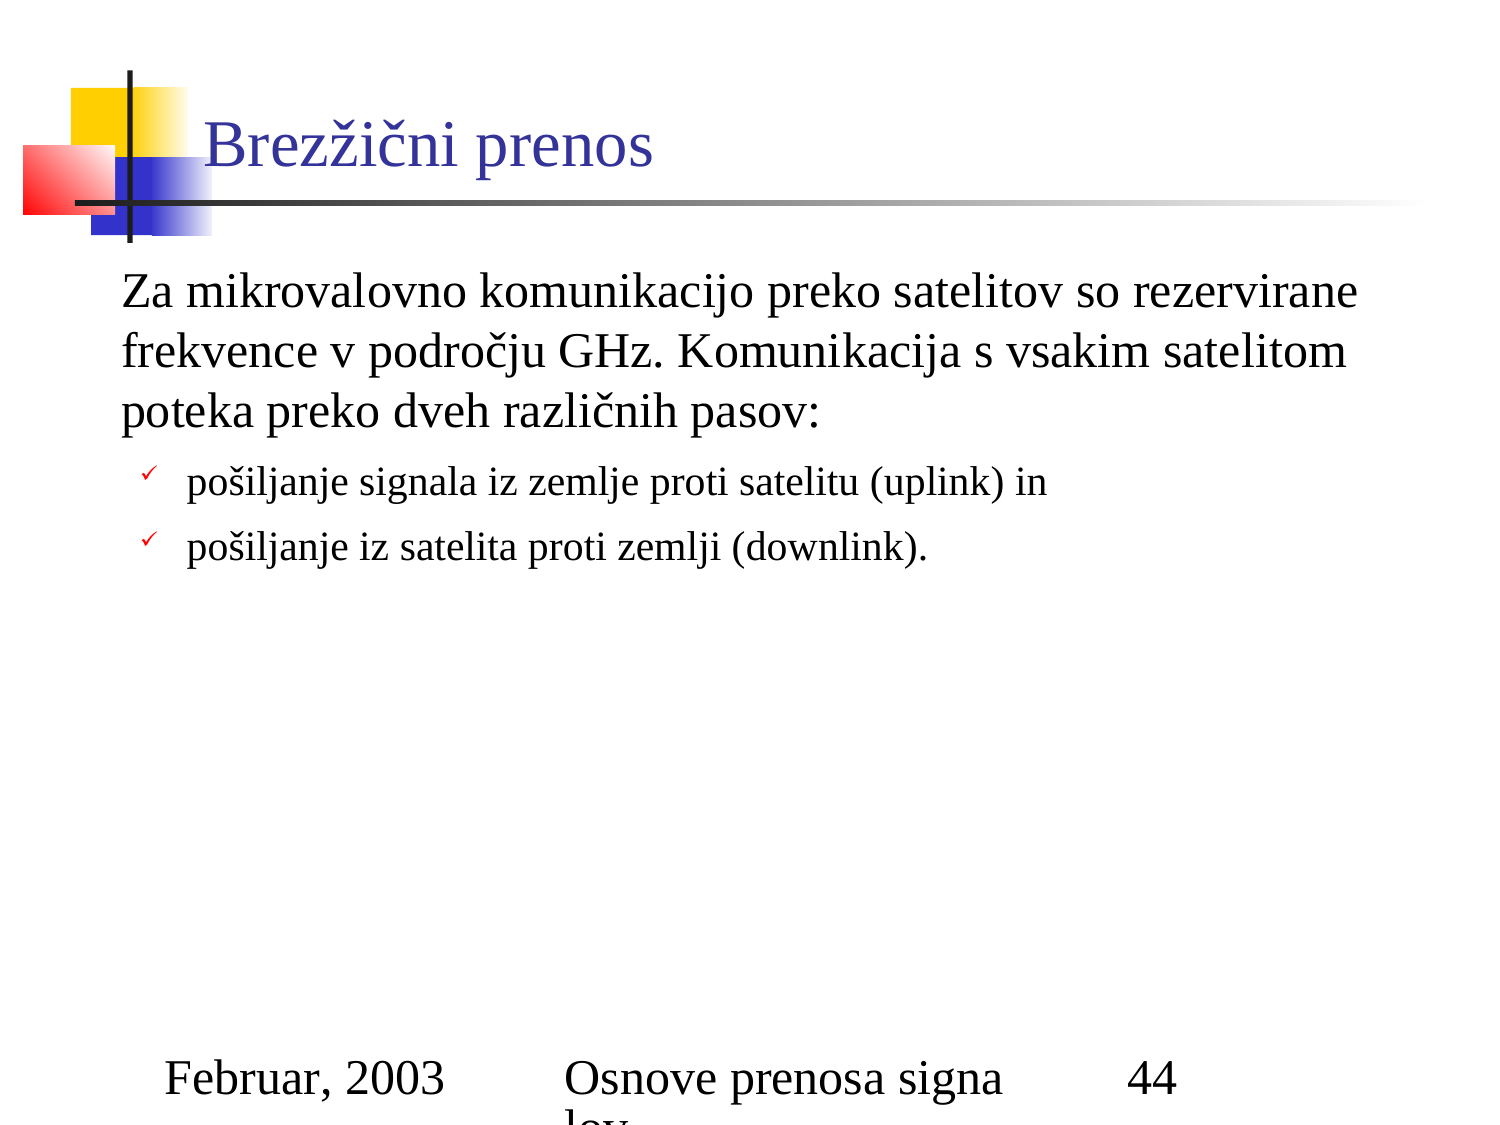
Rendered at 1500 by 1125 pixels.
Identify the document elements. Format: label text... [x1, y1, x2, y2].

title Brezžični prenos [188, 92, 1468, 188]
list Za mikrovalovno komunikacijo preko satelitov so rezervirane frekvence v področju GHz. Komunikacija s vsakim satelitom poteka preko dveh različnih pasov: pošiljanje signala iz zemlje proti satelitu (uplink) in pošiljanje iz satelita proti zemlji (downlink). [50, 249, 1469, 1007]
